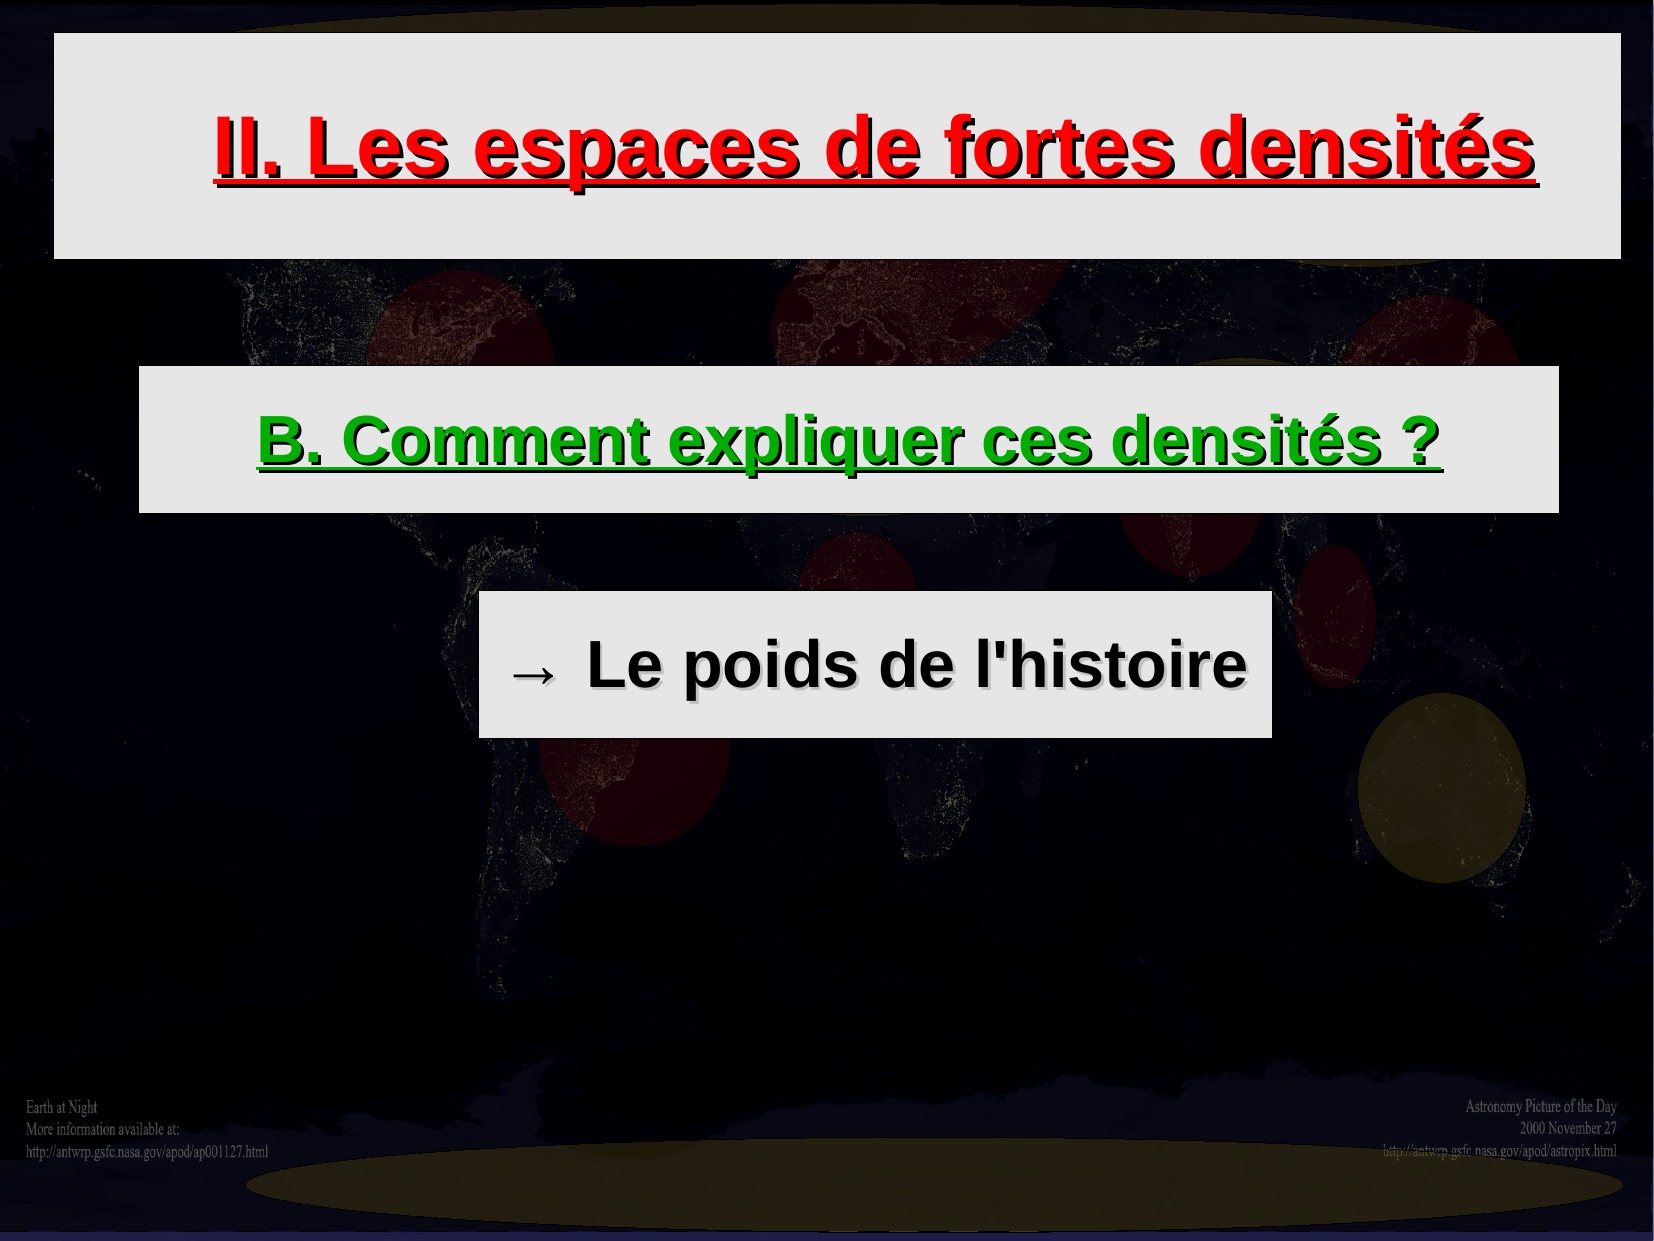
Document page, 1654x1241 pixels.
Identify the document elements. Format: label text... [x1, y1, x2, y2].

text_box II. Les espaces de fortes densités [53, 32, 1622, 260]
text_box [0, 0, 1652, 1233]
picture [0, 5, 1654, 1241]
text_box B. Comment expliquer ces densités ? [138, 365, 1560, 514]
text_box → Le poids de l'histoire [478, 590, 1273, 739]
